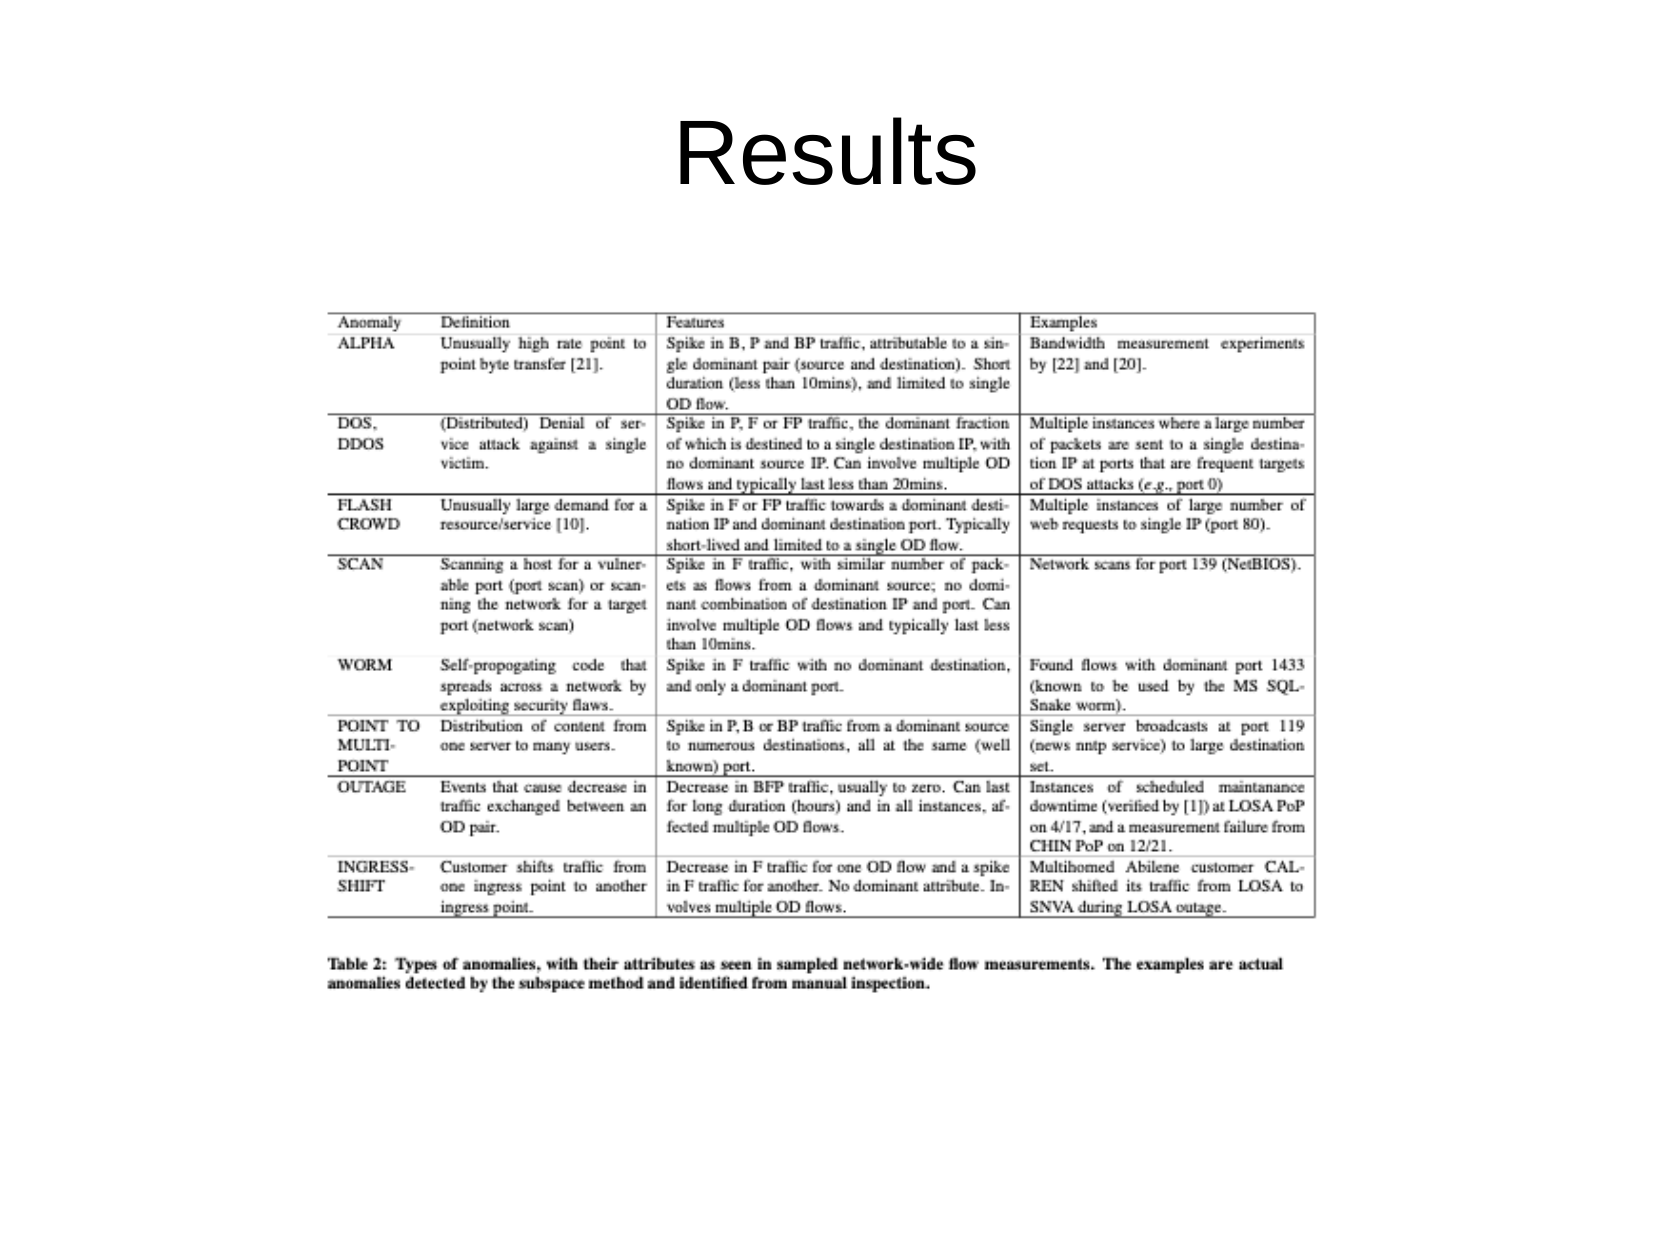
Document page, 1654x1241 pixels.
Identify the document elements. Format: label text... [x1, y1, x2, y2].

title Results [82, 49, 1571, 257]
picture [311, 290, 1343, 1010]
